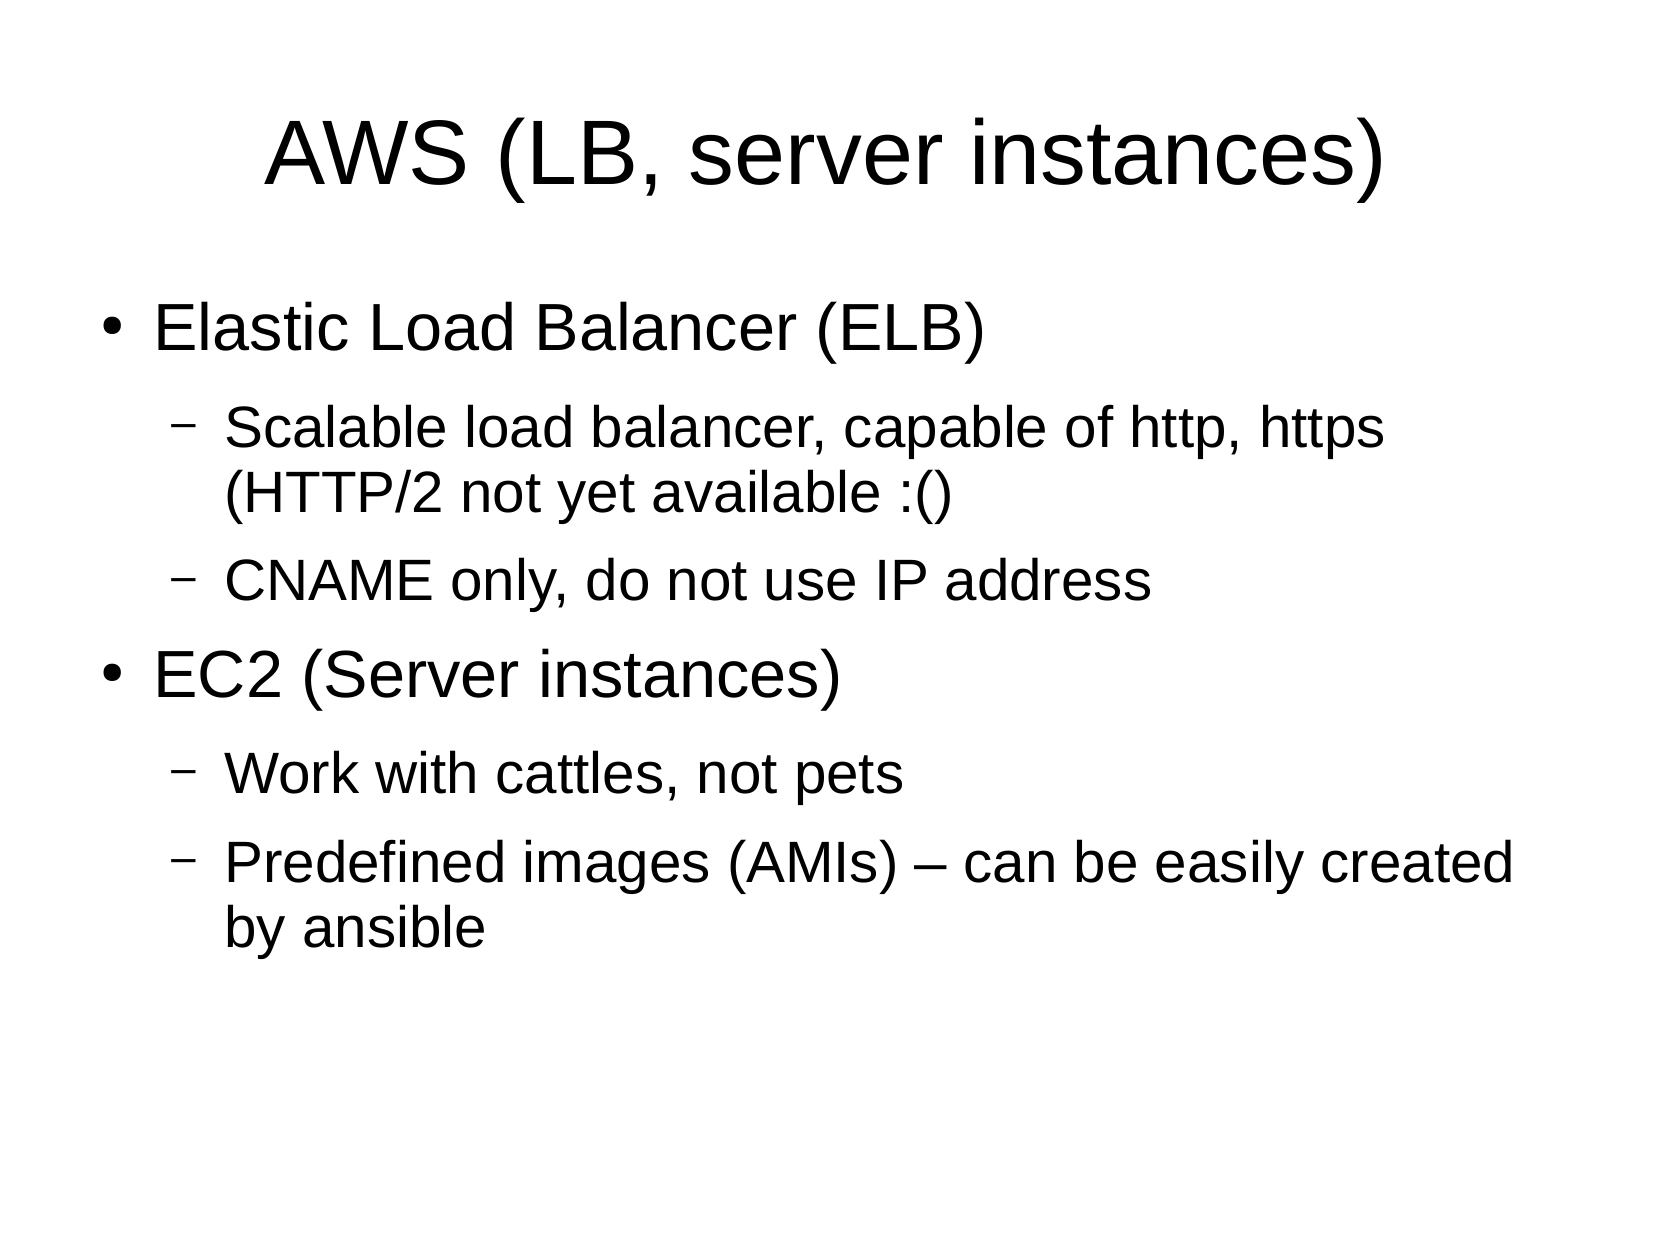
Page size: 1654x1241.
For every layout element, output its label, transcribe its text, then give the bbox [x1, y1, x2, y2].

list Elastic Load Balancer (ELB) Scalable load balancer, capable of http, https (HTTP/2 not yet available :() CNAME only, do not use IP address EC2 (Server instances) Work with cattles, not pets Predefined images (AMIs) – can be easily created by ansible [82, 290, 1571, 1010]
title AWS (LB, server instances) [82, 49, 1571, 257]
